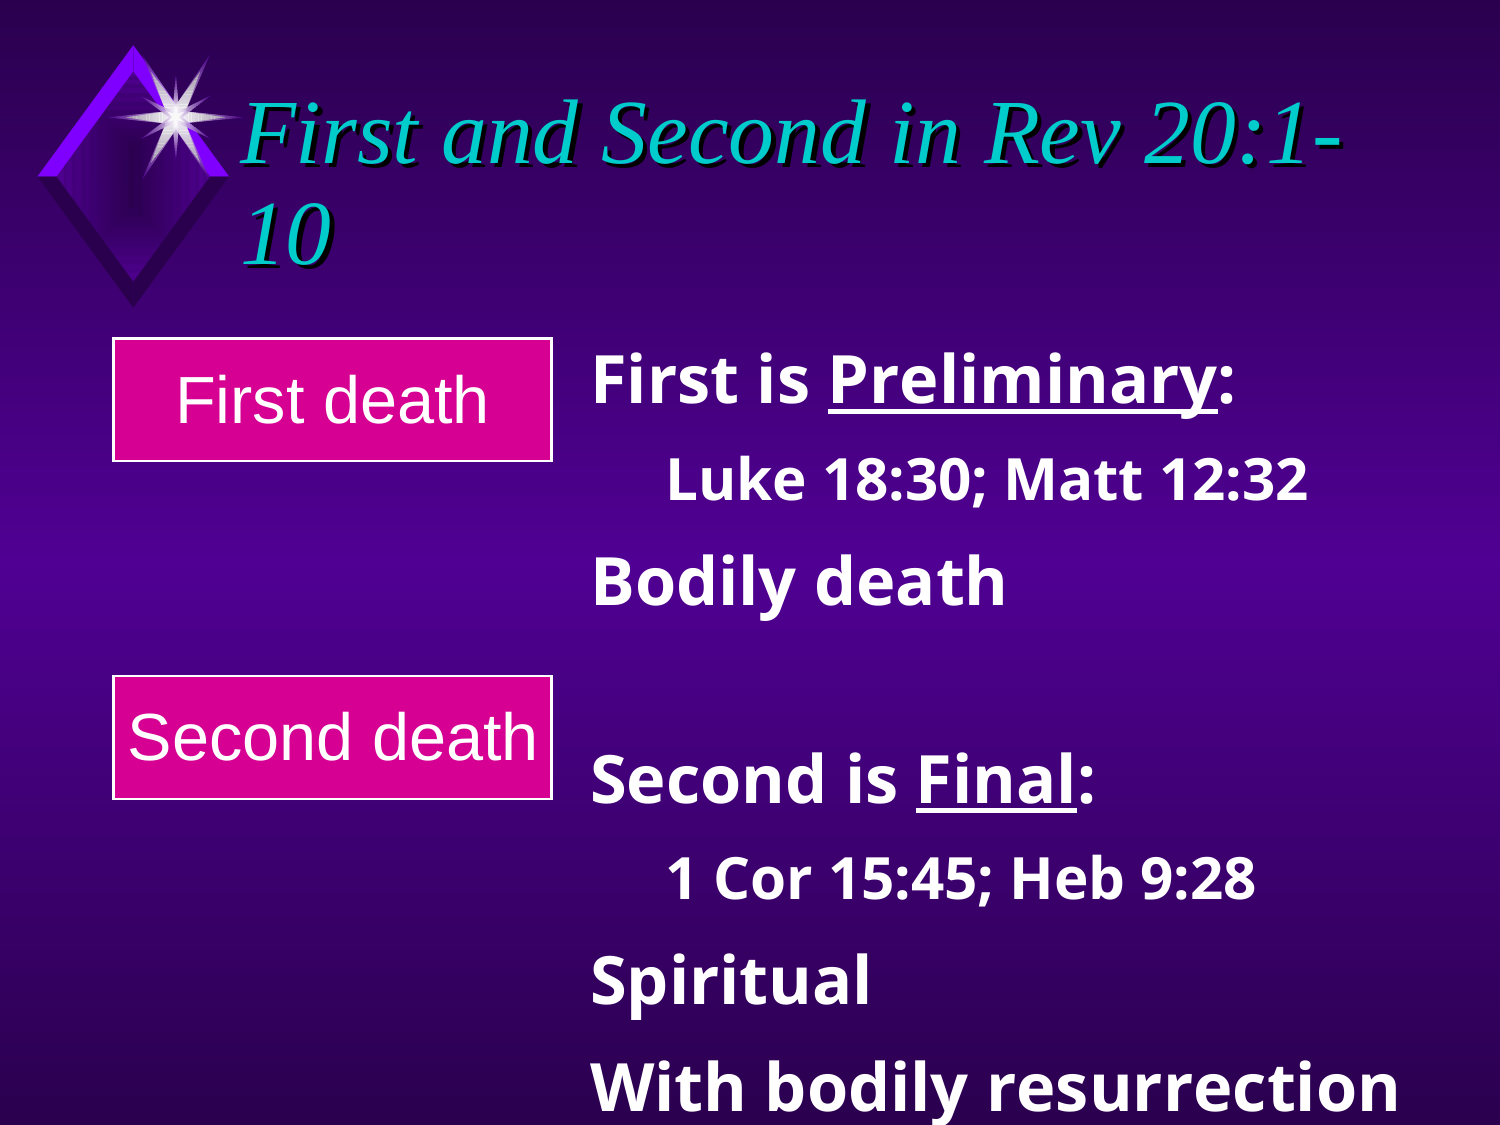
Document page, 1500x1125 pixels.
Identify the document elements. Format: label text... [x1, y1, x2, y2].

text_box Second death [113, 676, 552, 799]
list First is Preliminary: Luke 18:30; Matt 12:32 Bodily death Second is Final: 1 Cor 15:45; Heb 9:28 Spiritual With bodily resurrection [575, 324, 1450, 1063]
title First and Second in Rev 20:1-10 [224, 73, 1388, 292]
text_box First death [113, 338, 552, 462]
